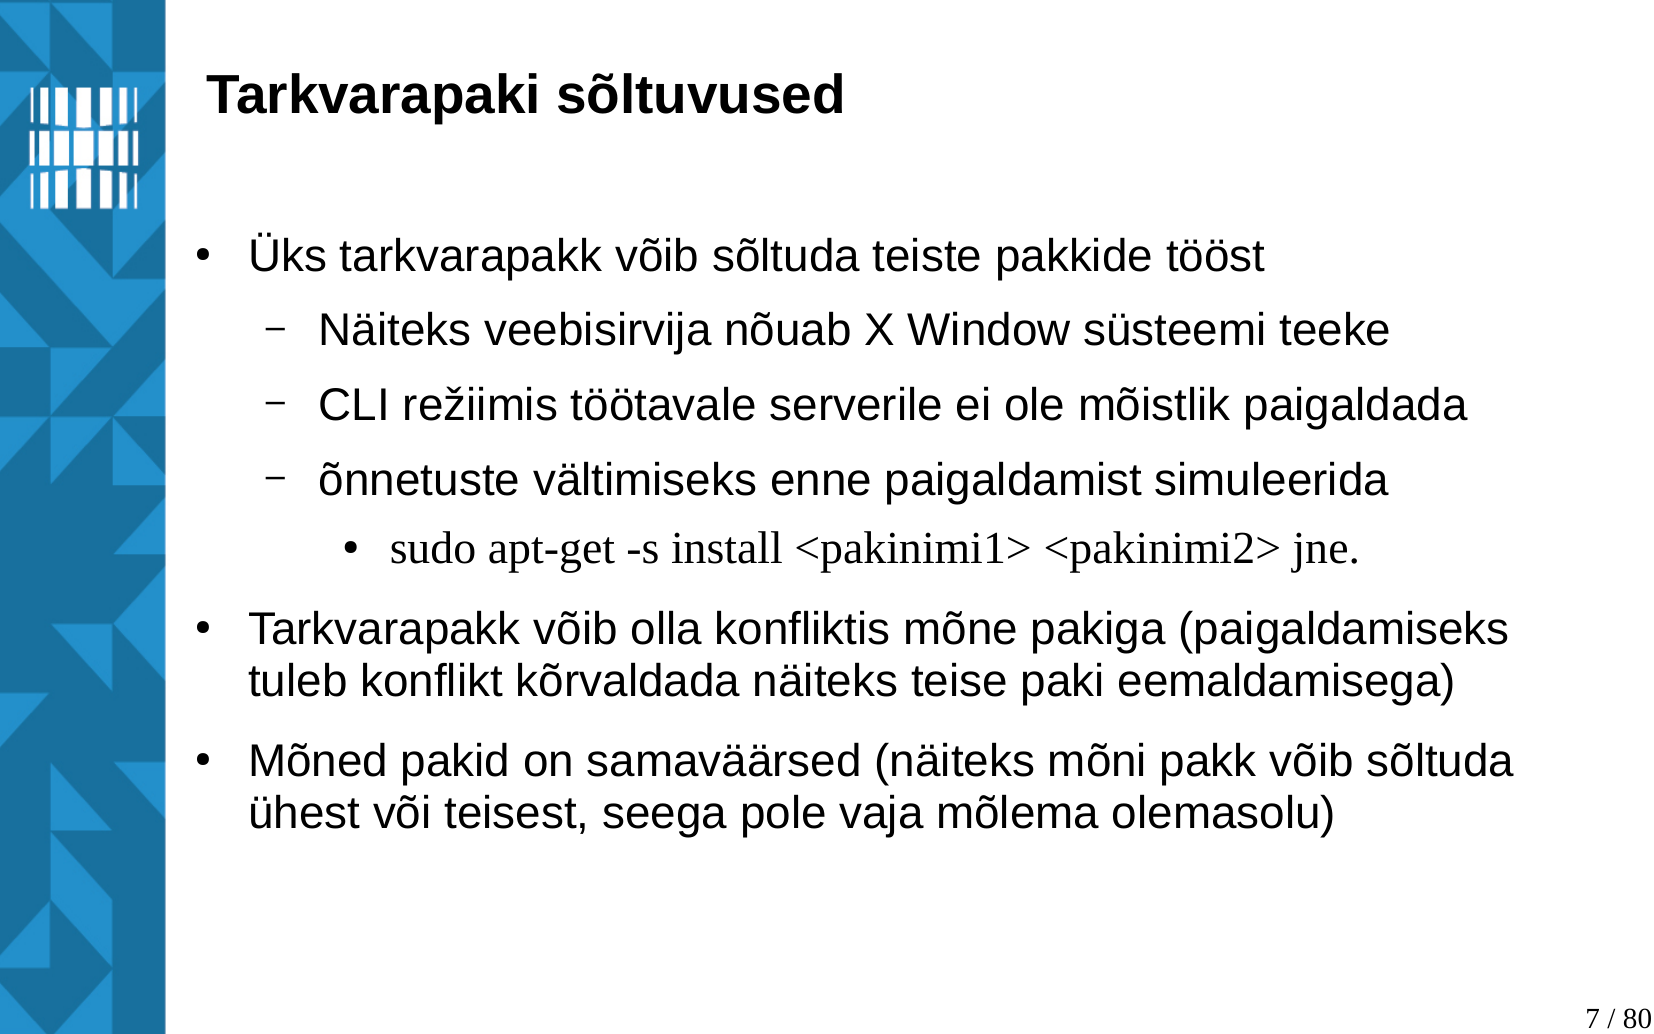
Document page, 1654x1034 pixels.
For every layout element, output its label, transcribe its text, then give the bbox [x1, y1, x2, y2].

list Üks tarkvarapakk võib sõltuda teiste pakkide tööst Näiteks veebisirvija nõuab X Window süsteemi teeke CLI režiimis töötavale serverile ei ole mõistlik paigaldada õnnetuste vältimiseks enne paigaldamist simuleerida sudo apt-get -s install <pakinimi1> <pakinimi2> jne. Tarkvarapakk võib olla konfliktis mõne pakiga (paigaldamiseks tuleb konflikt kõrvaldada näiteks teise paki eemaldamisega) Mõned pakid on samaväärsed (näiteks mõni pakk võib sõltuda ühest või teisest, seega pole vaja mõlema olemasolu) [177, 229, 1595, 857]
title Tarkvarapaki sõltuvused [206, 41, 1359, 148]
